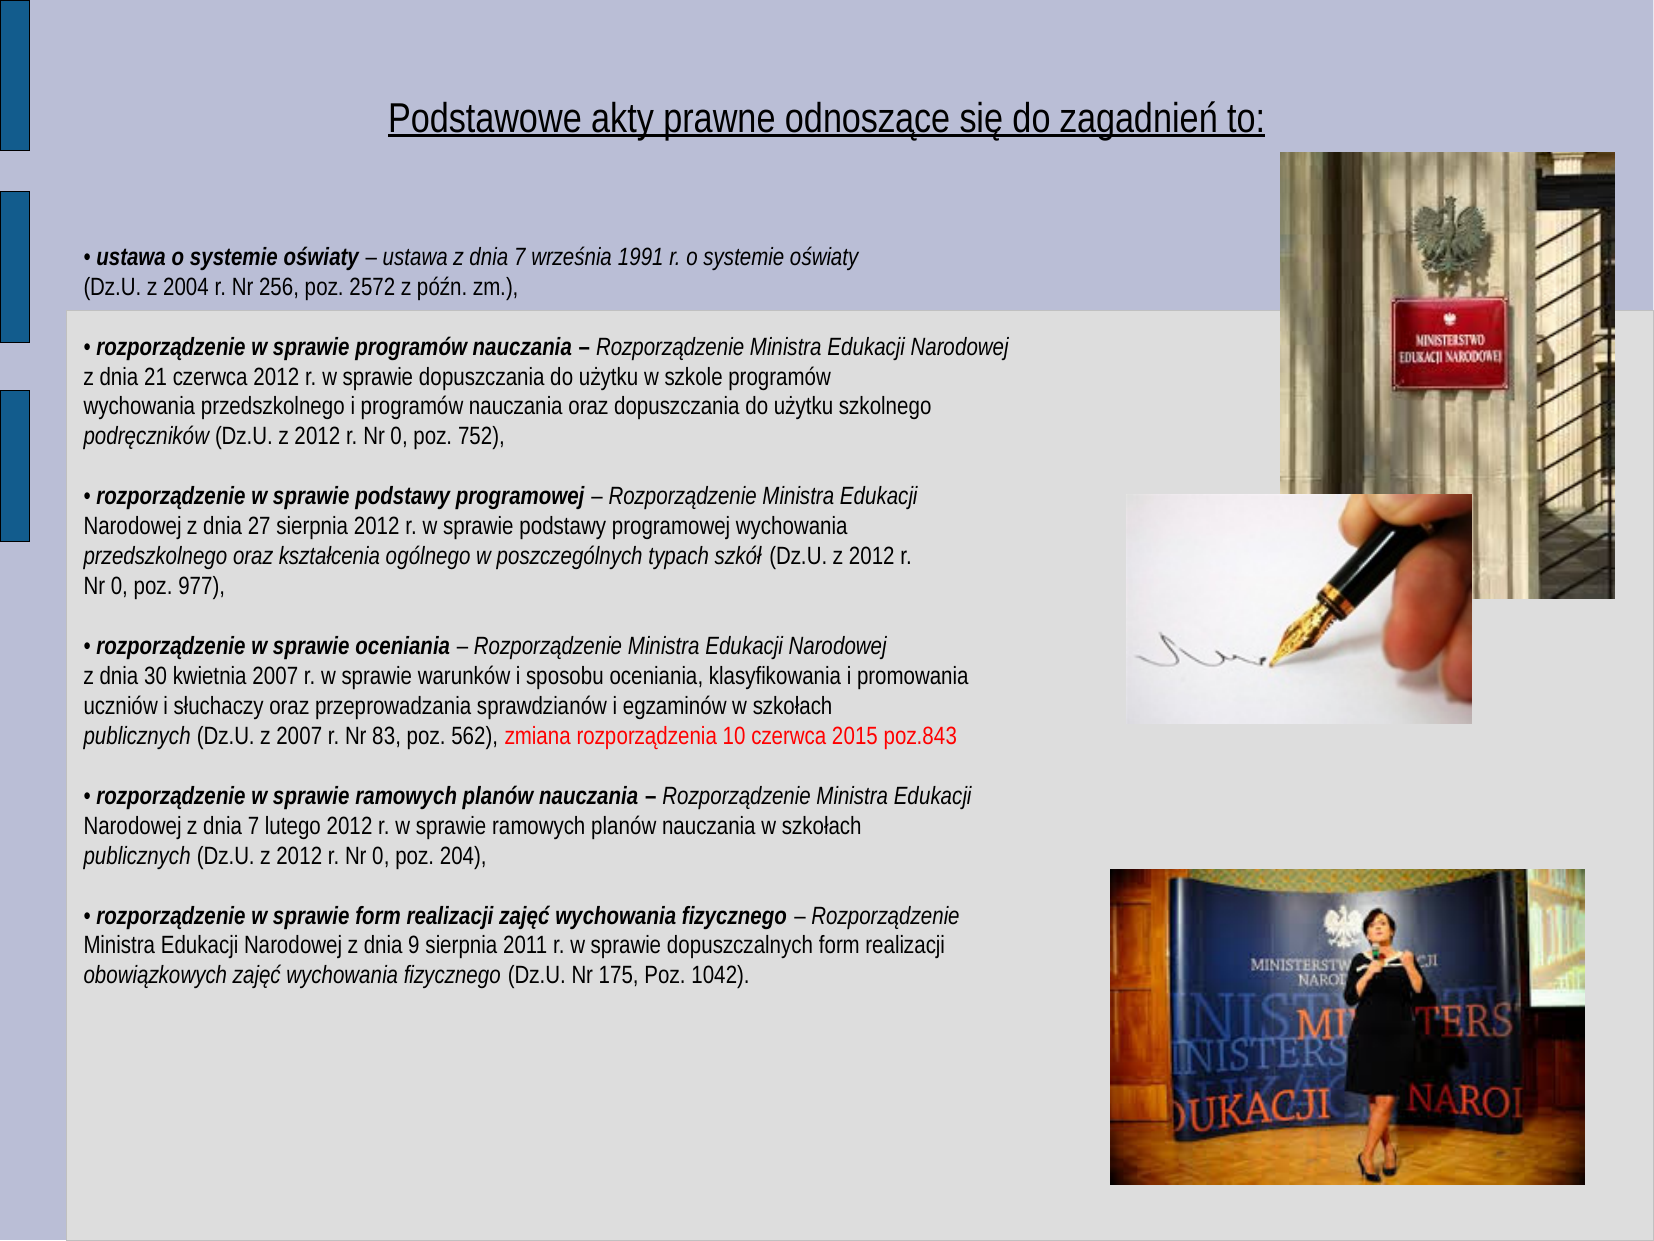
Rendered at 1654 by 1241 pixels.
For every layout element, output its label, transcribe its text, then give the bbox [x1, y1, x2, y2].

picture [1110, 869, 1585, 1185]
picture [1126, 152, 1615, 724]
text_box Podstawowe akty prawne odnoszące się do zagadnień to: • ustawa o systemie oświaty – ustawa z dnia 7 września 1991 r. o systemie oświaty (Dz.U. z 2004 r. Nr 256, poz. 2572 z późn. zm.), • rozporządzenie w sprawie programów nauczania – Rozporządzenie Ministra Edukacji Narodowej z dnia 21 czerwca 2012 r. w sprawie dopuszczania do użytku w szkole programów wychowania przedszkolnego i programów nauczania oraz dopuszczania do użytku szkolnego podręczników (Dz.U. z 2012 r. Nr 0, poz. 752), • rozporządzenie w sprawie podstawy programowej – Rozporządzenie Ministra Edukacji Narodowej z dnia 27 sierpnia 2012 r. w sprawie podstawy programowej wychowania przedszkolnego oraz kształcenia ogólnego w poszczególnych typach szkół (Dz.U. z 2012 r. Nr 0, poz. 977), • rozporządzenie w sprawie oceniania – Rozporządzenie Ministra Edukacji Narodowej z dnia 30 kwietnia 2007 r. w sprawie warunków i sposobu oceniania, klasyfikowania i promowania uczniów i słuchaczy oraz przeprowadzania sprawdzianów i egzaminów w szkołach publicznych (Dz.U. z 2007 r. Nr 83, poz. 562), zmiana rozporządzenia 10 czerwca 2015 poz.843 • rozporządzenie w sprawie ramowych planów nauczania – Rozporządzenie Ministra Edukacji Narodowej z dnia 7 lutego 2012 r. w sprawie ramowych planów nauczania w szkołach publicznych (Dz.U. z 2012 r. Nr 0, poz. 204), • rozporządzenie w sprawie form realizacji zajęć wychowania fizycznego – Rozporządzenie Ministra Edukacji Narodowej z dnia 9 sierpnia 2011 r. w sprawie dopuszczalnych form realizacji obowiązkowych zajęć wychowania fizycznego (Dz.U. Nr 175, Poz. 1042). [68, 82, 1585, 1027]
